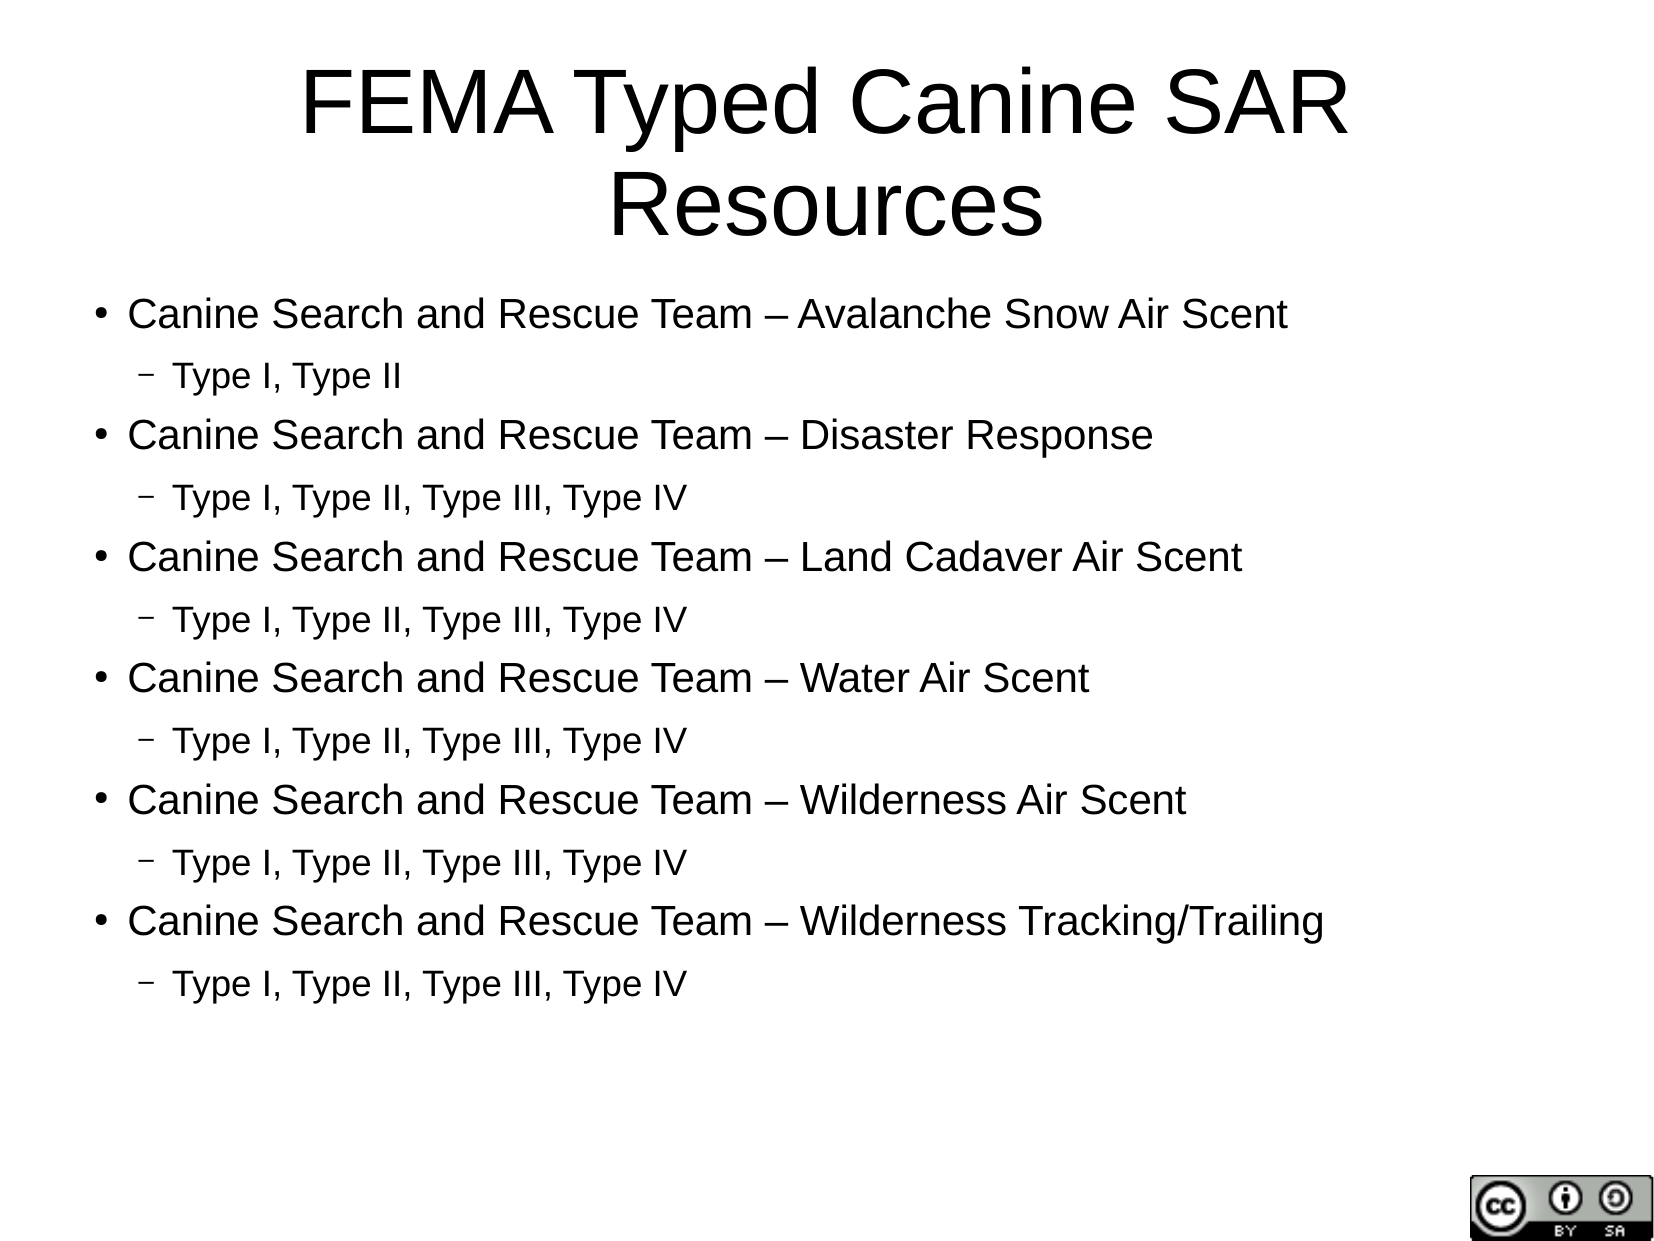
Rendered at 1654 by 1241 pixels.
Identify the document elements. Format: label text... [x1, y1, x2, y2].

list Canine Search and Rescue Team – Avalanche Snow Air Scent Type I, Type II Canine Search and Rescue Team – Disaster Response Type I, Type II, Type III, Type IV Canine Search and Rescue Team – Land Cadaver Air Scent Type I, Type II, Type III, Type IV Canine Search and Rescue Team – Water Air Scent Type I, Type II, Type III, Type IV Canine Search and Rescue Team – Wilderness Air Scent Type I, Type II, Type III, Type IV Canine Search and Rescue Team – Wilderness Tracking/Trailing Type I, Type II, Type III, Type IV [82, 290, 1571, 1010]
picture [1470, 1175, 1654, 1241]
title FEMA Typed Canine SAR Resources [82, 49, 1571, 257]
